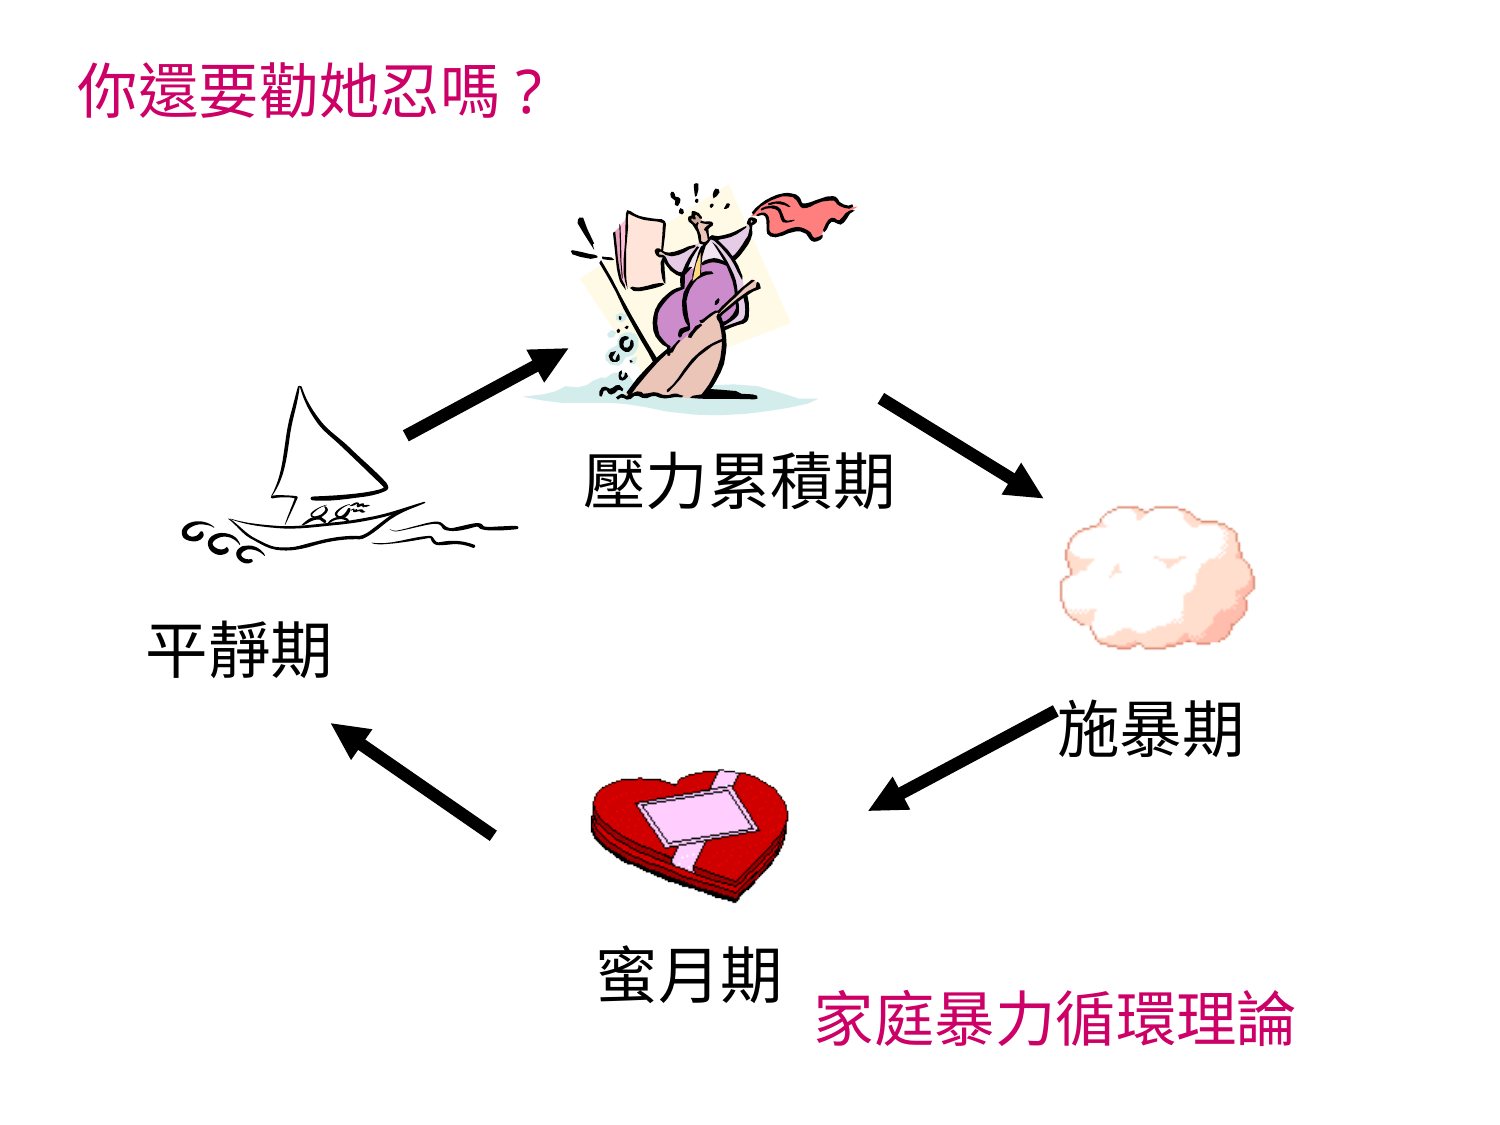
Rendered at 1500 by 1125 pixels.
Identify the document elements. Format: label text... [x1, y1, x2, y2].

picture [522, 180, 860, 418]
text_box 施暴期 [1042, 677, 1280, 777]
picture [180, 385, 519, 566]
text_box 平靜期 [130, 598, 369, 699]
text_box 壓力累積期 [568, 435, 881, 524]
text_box 蜜月期 [580, 923, 819, 1024]
title 家庭暴力循環理論 [447, 973, 1500, 1125]
picture [1043, 473, 1281, 665]
text_box 你還要勸她忍嗎? [62, 1, 1280, 177]
picture [580, 723, 869, 921]
